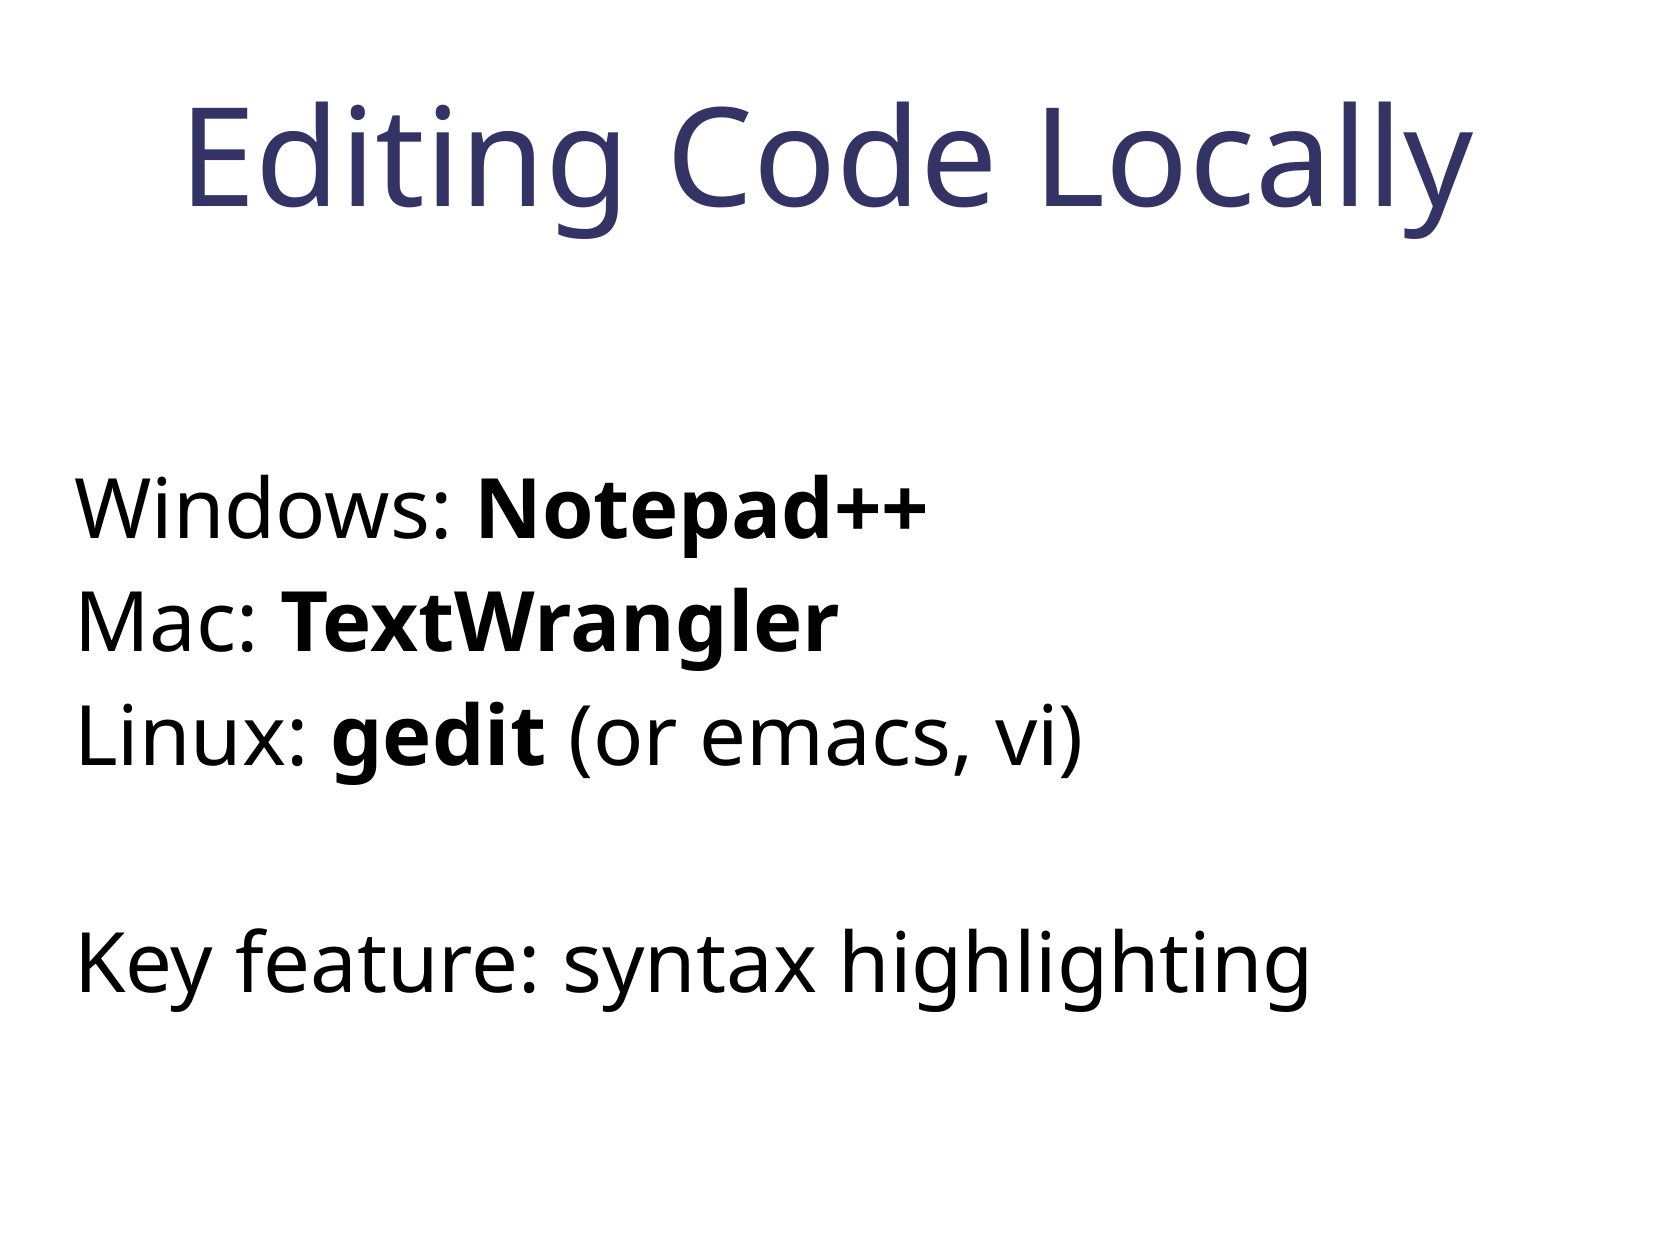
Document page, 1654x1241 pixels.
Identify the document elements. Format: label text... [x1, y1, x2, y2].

subtitle Windows: Notepad++ Mac: TextWrangler Linux: gedit (or emacs, vi) Key feature: syntax highlighting [74, 449, 1563, 1241]
title Editing Code Locally [0, 49, 1654, 257]
